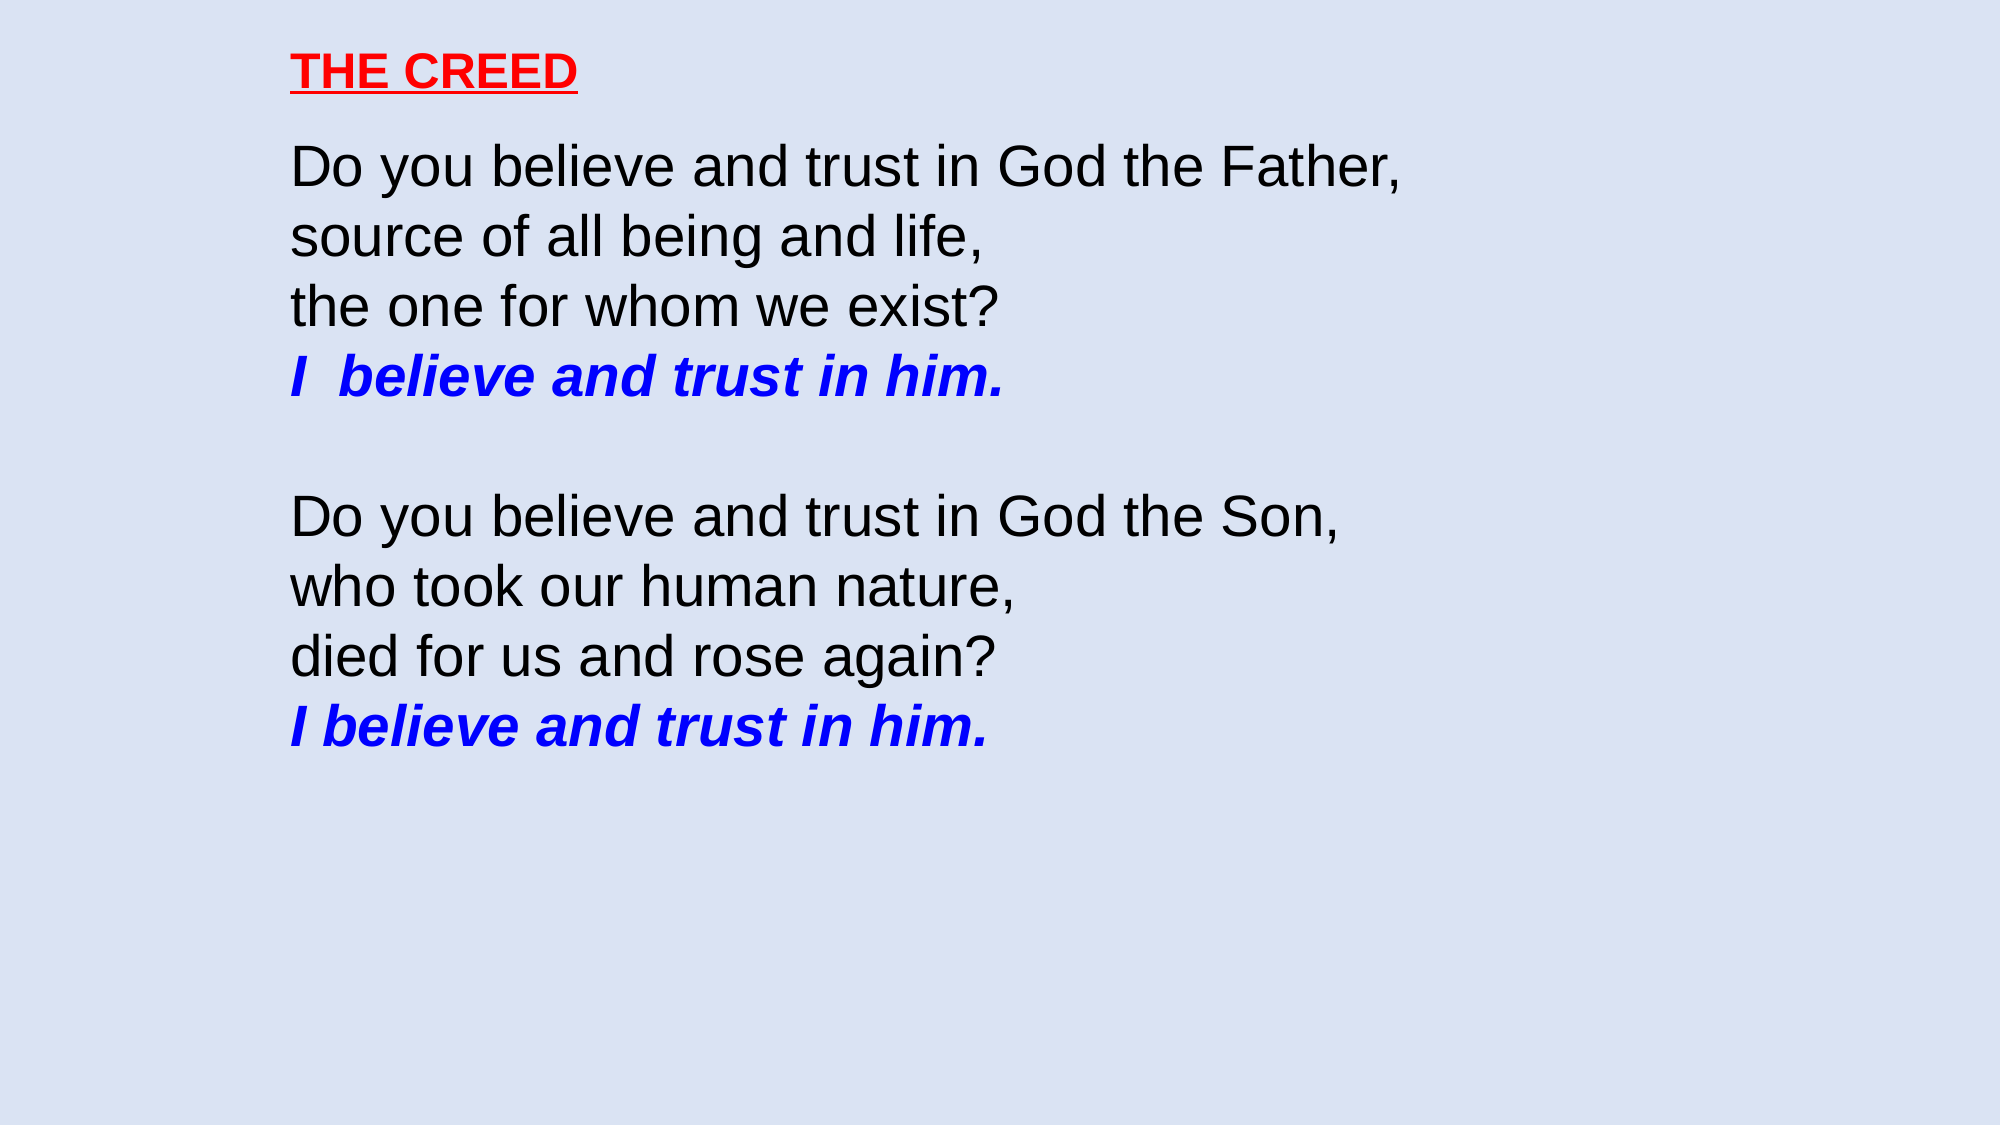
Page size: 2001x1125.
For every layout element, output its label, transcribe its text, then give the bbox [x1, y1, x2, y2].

text_box THE CREED Do you believe and trust in God the Father, source of all being and life, the one for whom we exist? I believe and trust in him. Do you believe and trust in God the Son, who took our human nature, died for us and rose again? I believe and trust in him. [275, 30, 1751, 819]
